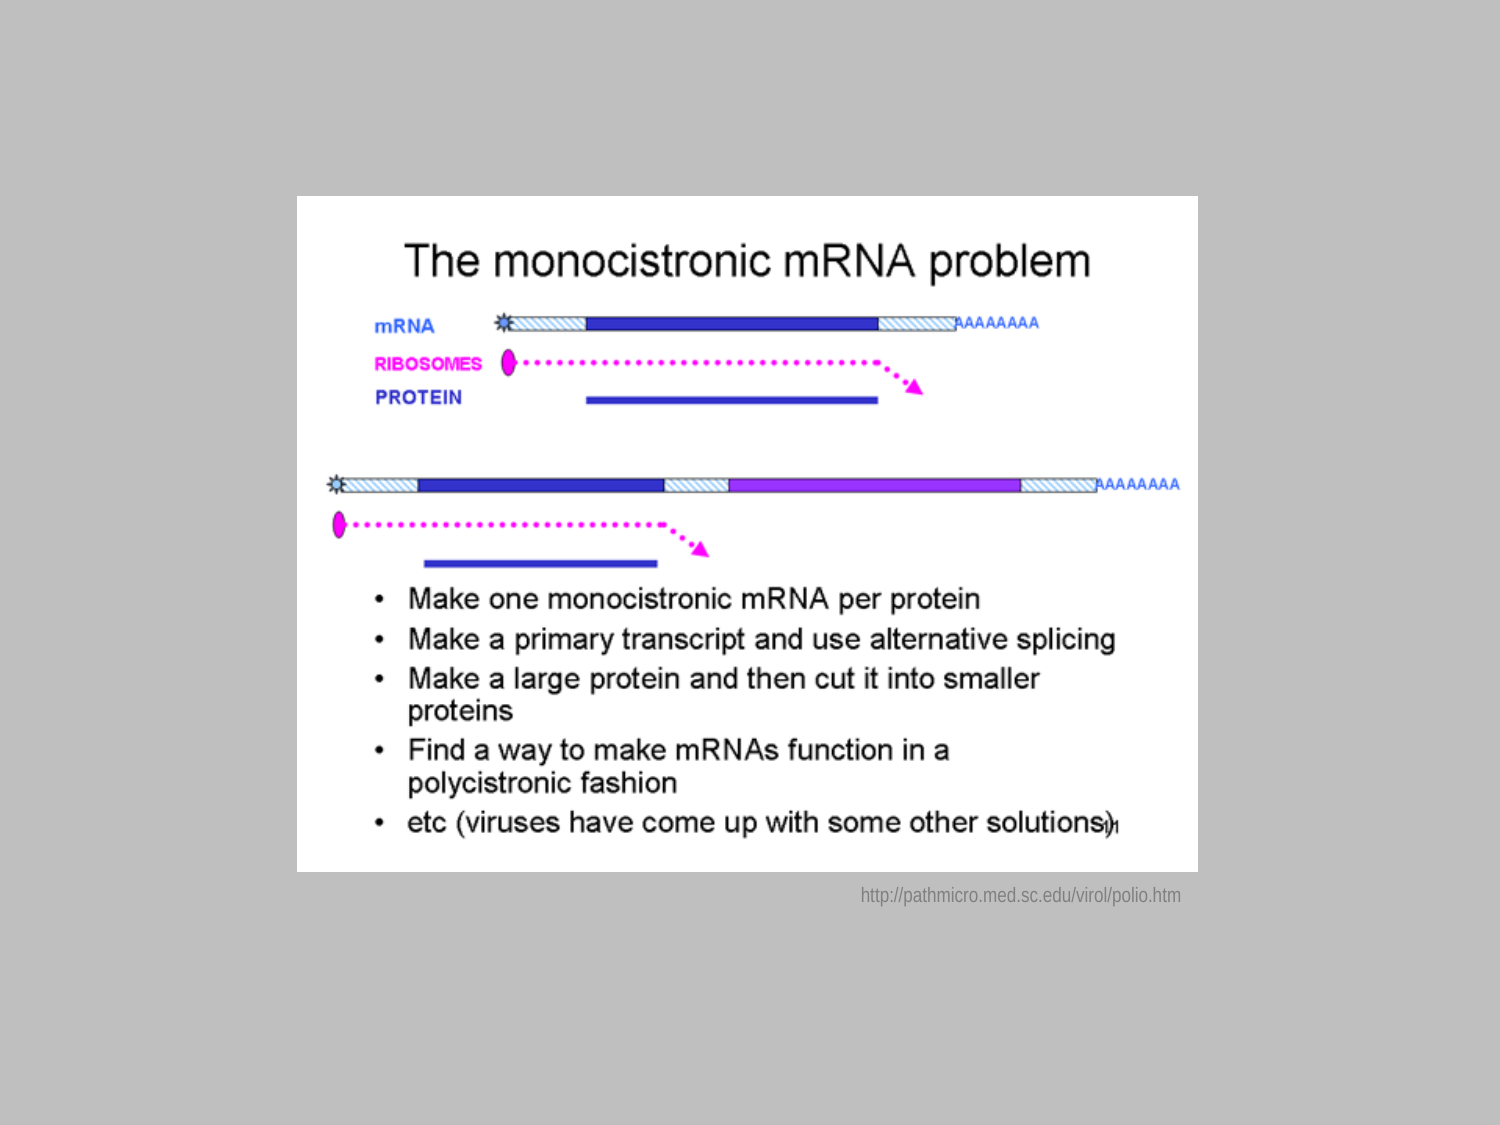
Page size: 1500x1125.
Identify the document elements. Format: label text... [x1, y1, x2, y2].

text_box http://pathmicro.med.sc.edu/virol/polio.htm [846, 874, 1197, 915]
picture [297, 196, 1198, 872]
